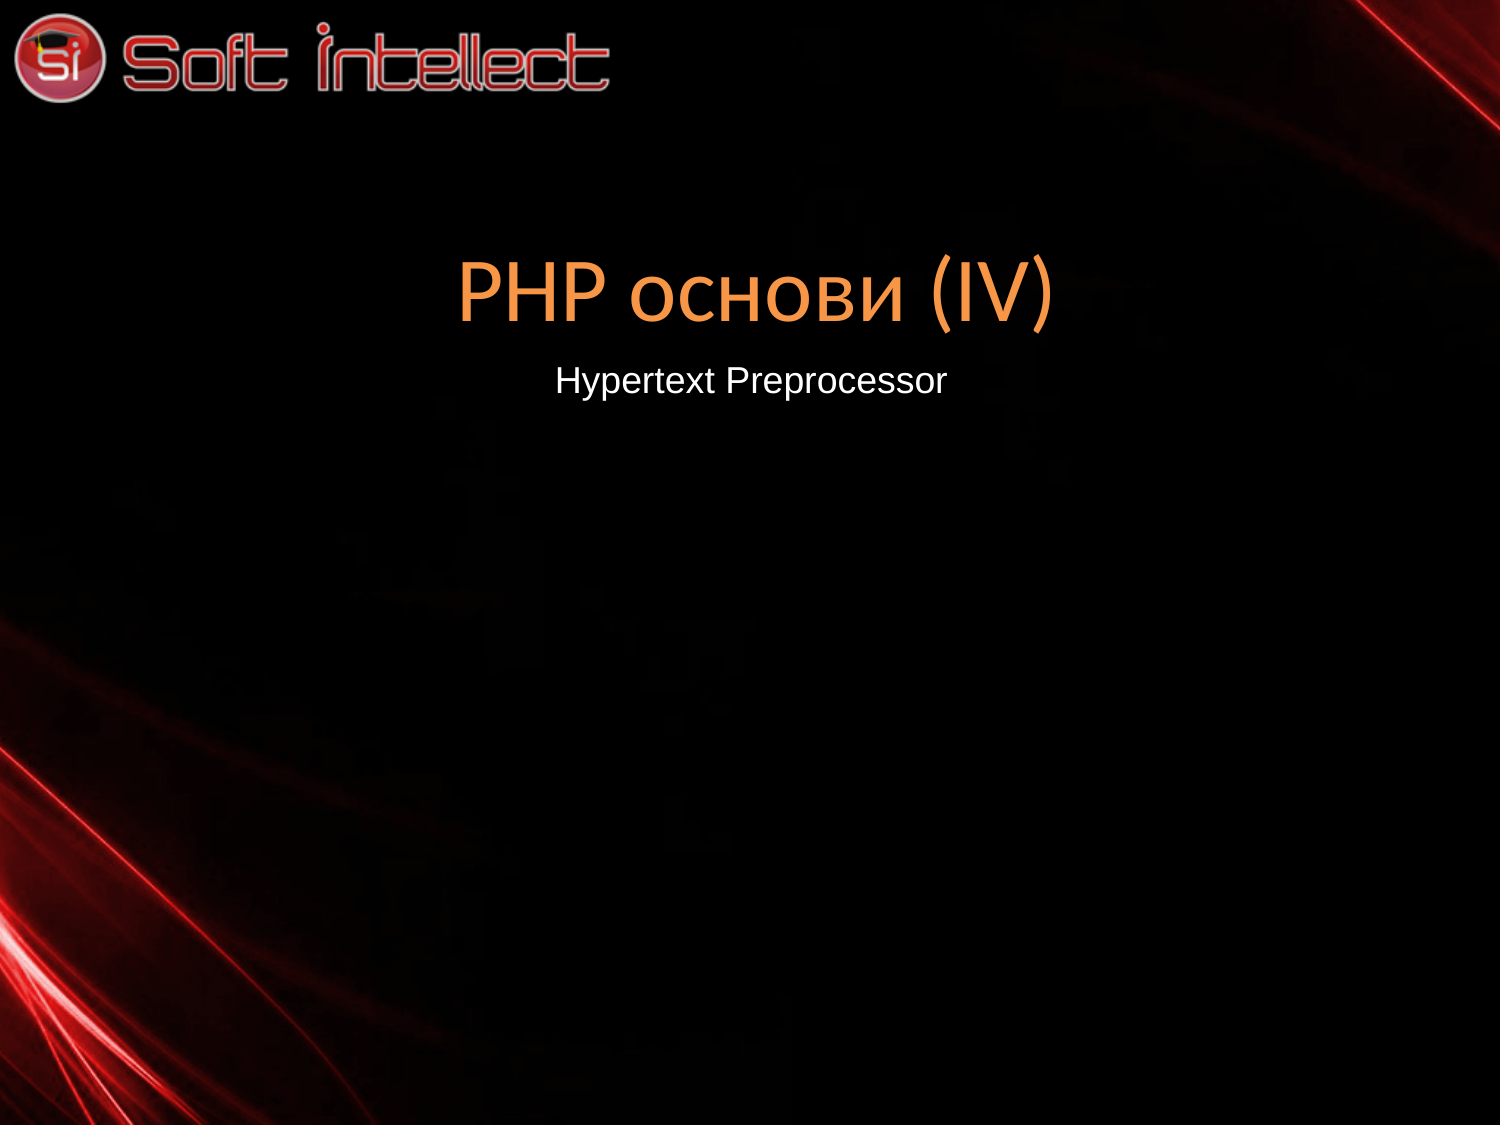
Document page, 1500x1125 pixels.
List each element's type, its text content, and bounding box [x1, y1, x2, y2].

text_box Hypertext Preprocessor [540, 348, 1050, 405]
text_box PHP основи (IV) [120, 164, 1395, 405]
picture [0, 0, 1500, 1125]
